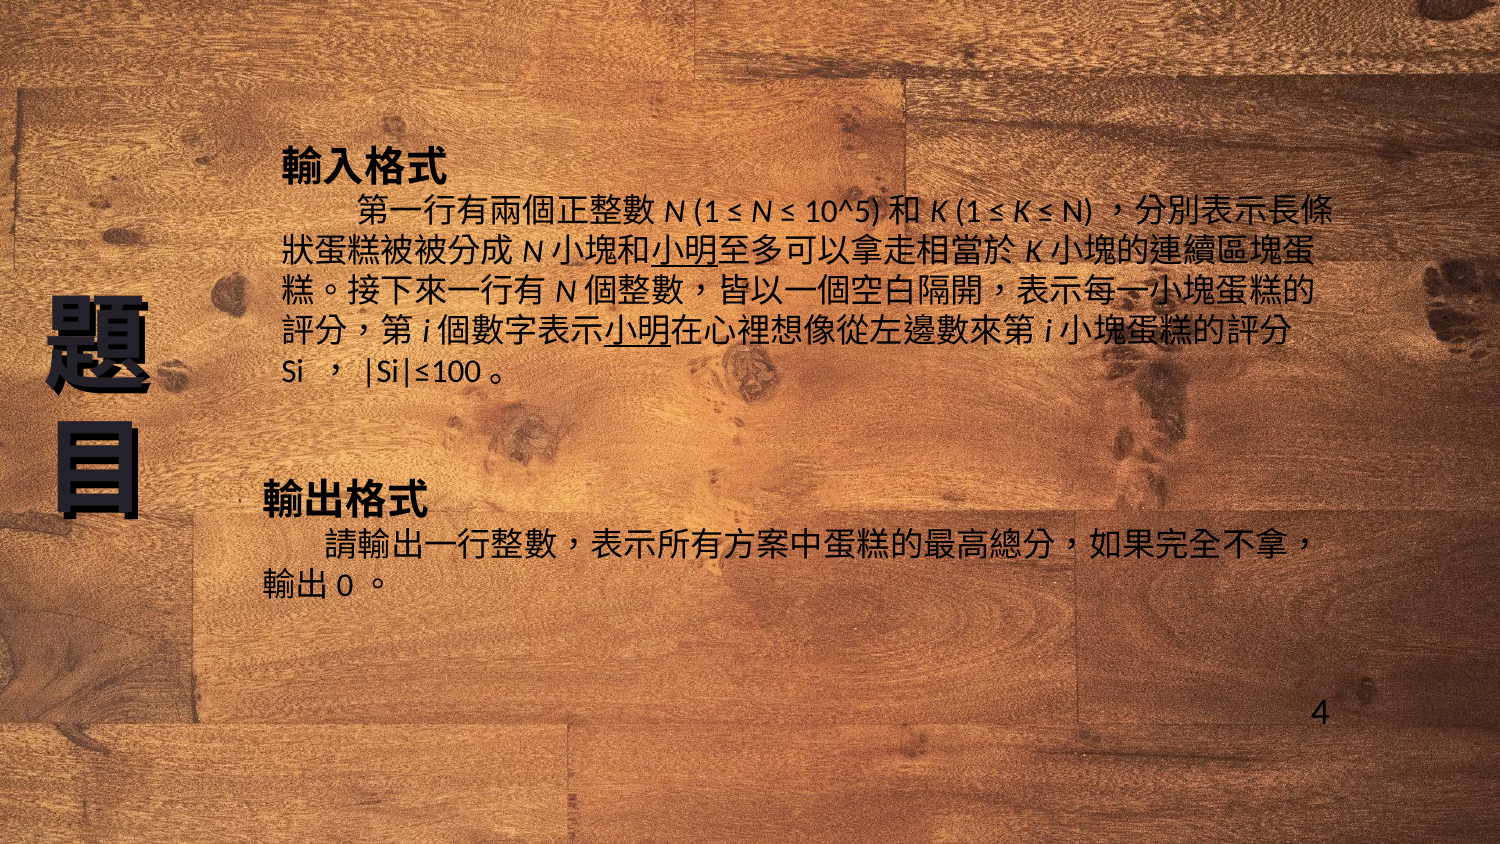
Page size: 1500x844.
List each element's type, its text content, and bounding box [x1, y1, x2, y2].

text_box 4 [1295, 672, 1386, 737]
text_box 題 目 [28, 268, 210, 513]
text_box 輸出格式 請輸出一行整數，表示所有方案中蛋糕的最高總分，如果完全不拿，輸出0。 [247, 465, 1349, 655]
text_box 輸入格式 第一行有兩個正整數N (1 ≤ N ≤ 10^5)和K (1 ≤ K ≤ N)，分別表示長條狀蛋糕被被分成N小塊和小明至多可以拿走相當於K小塊的連續區塊蛋糕。接下來一行有N個整數，皆以一個空白隔開，表示每一小塊蛋糕的評分，第i個數字表示小明在心裡想像從左邊數來第i小塊蛋糕的評分Si ，|Si|≤100。 [266, 132, 1356, 397]
